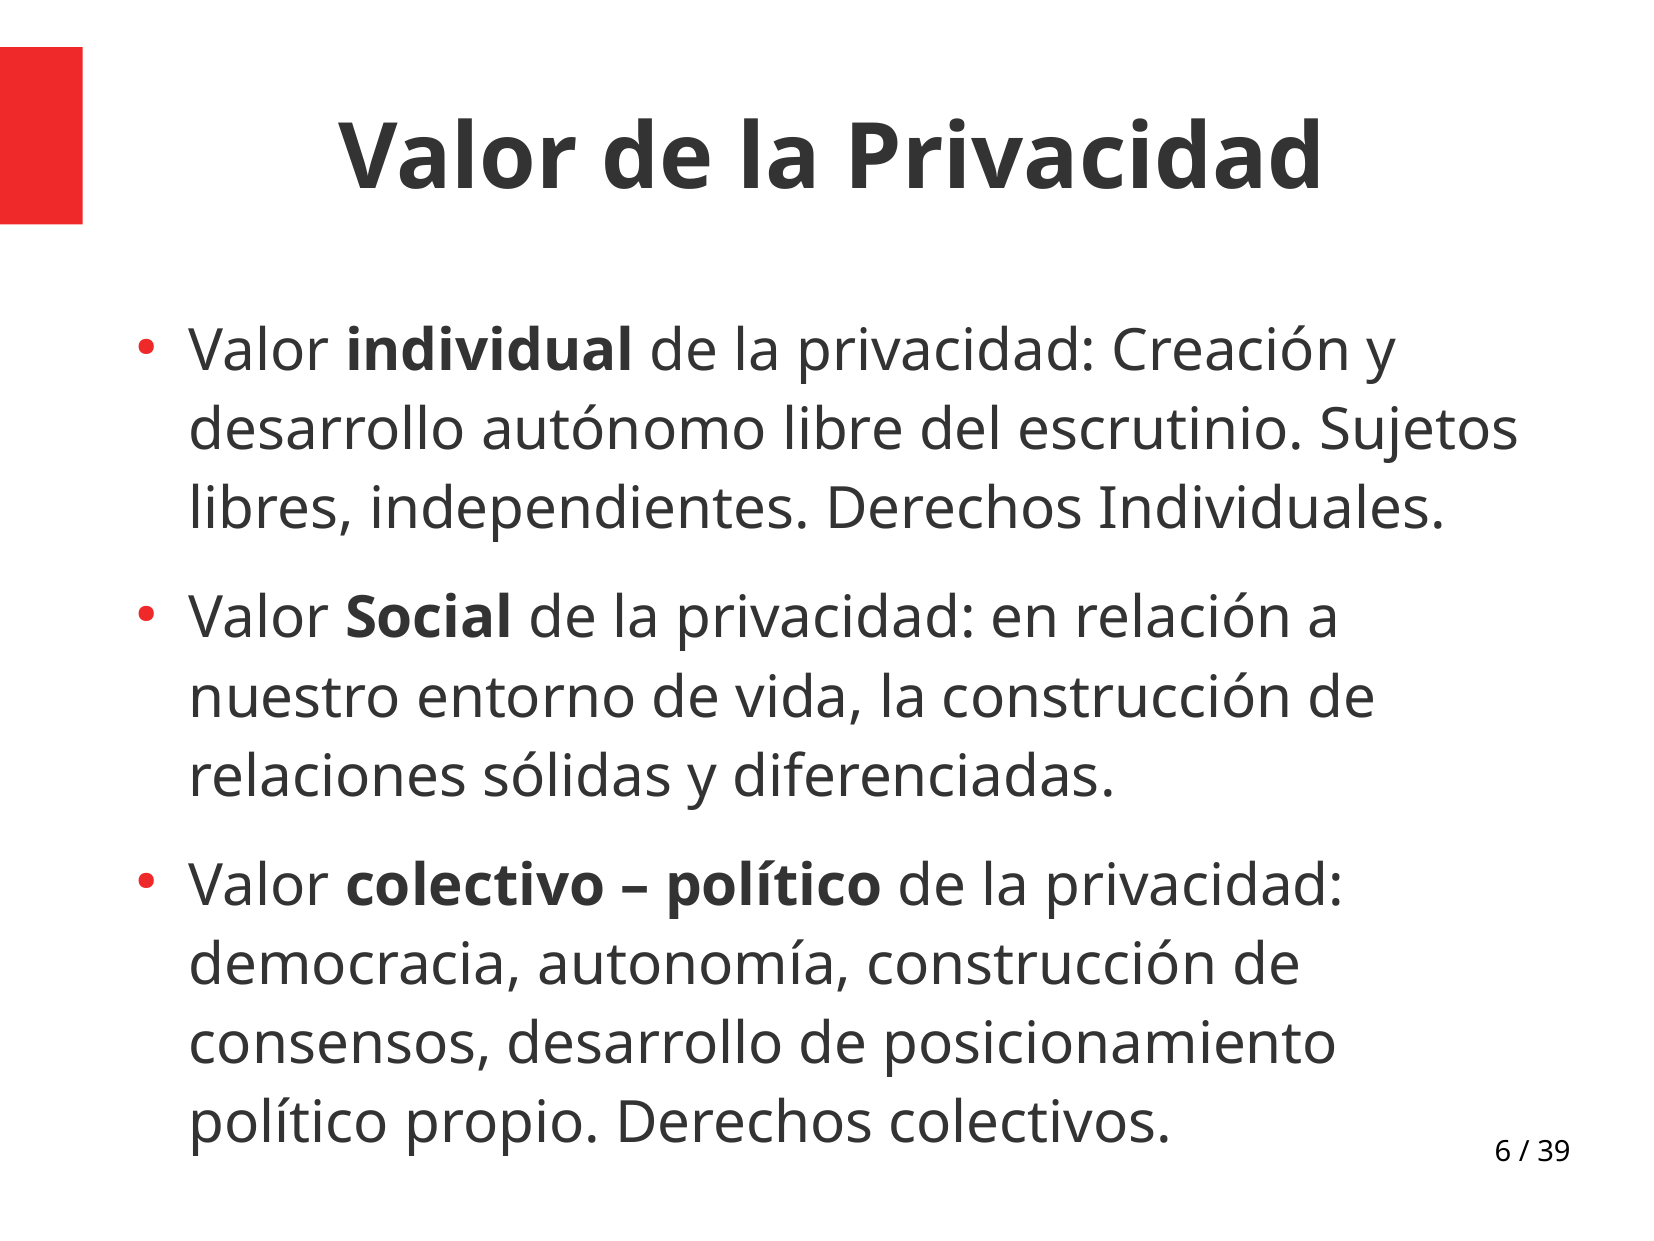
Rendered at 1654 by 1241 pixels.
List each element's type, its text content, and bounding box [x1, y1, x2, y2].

title Valor de la Privacidad [118, 49, 1571, 257]
list Valor individual de la privacidad: Creación y desarrollo autónomo libre del escrutinio. Sujetos libres, independientes. Derechos Individuales. Valor Social de la privacidad: en relación a nuestro entorno de vida, la construcción de relaciones sólidas y diferenciadas. Valor colectivo – político de la privacidad: democracia, autonomía, construcción de consensos, desarrollo de posicionamiento político propio. Derechos colectivos. [118, 308, 1536, 1028]
